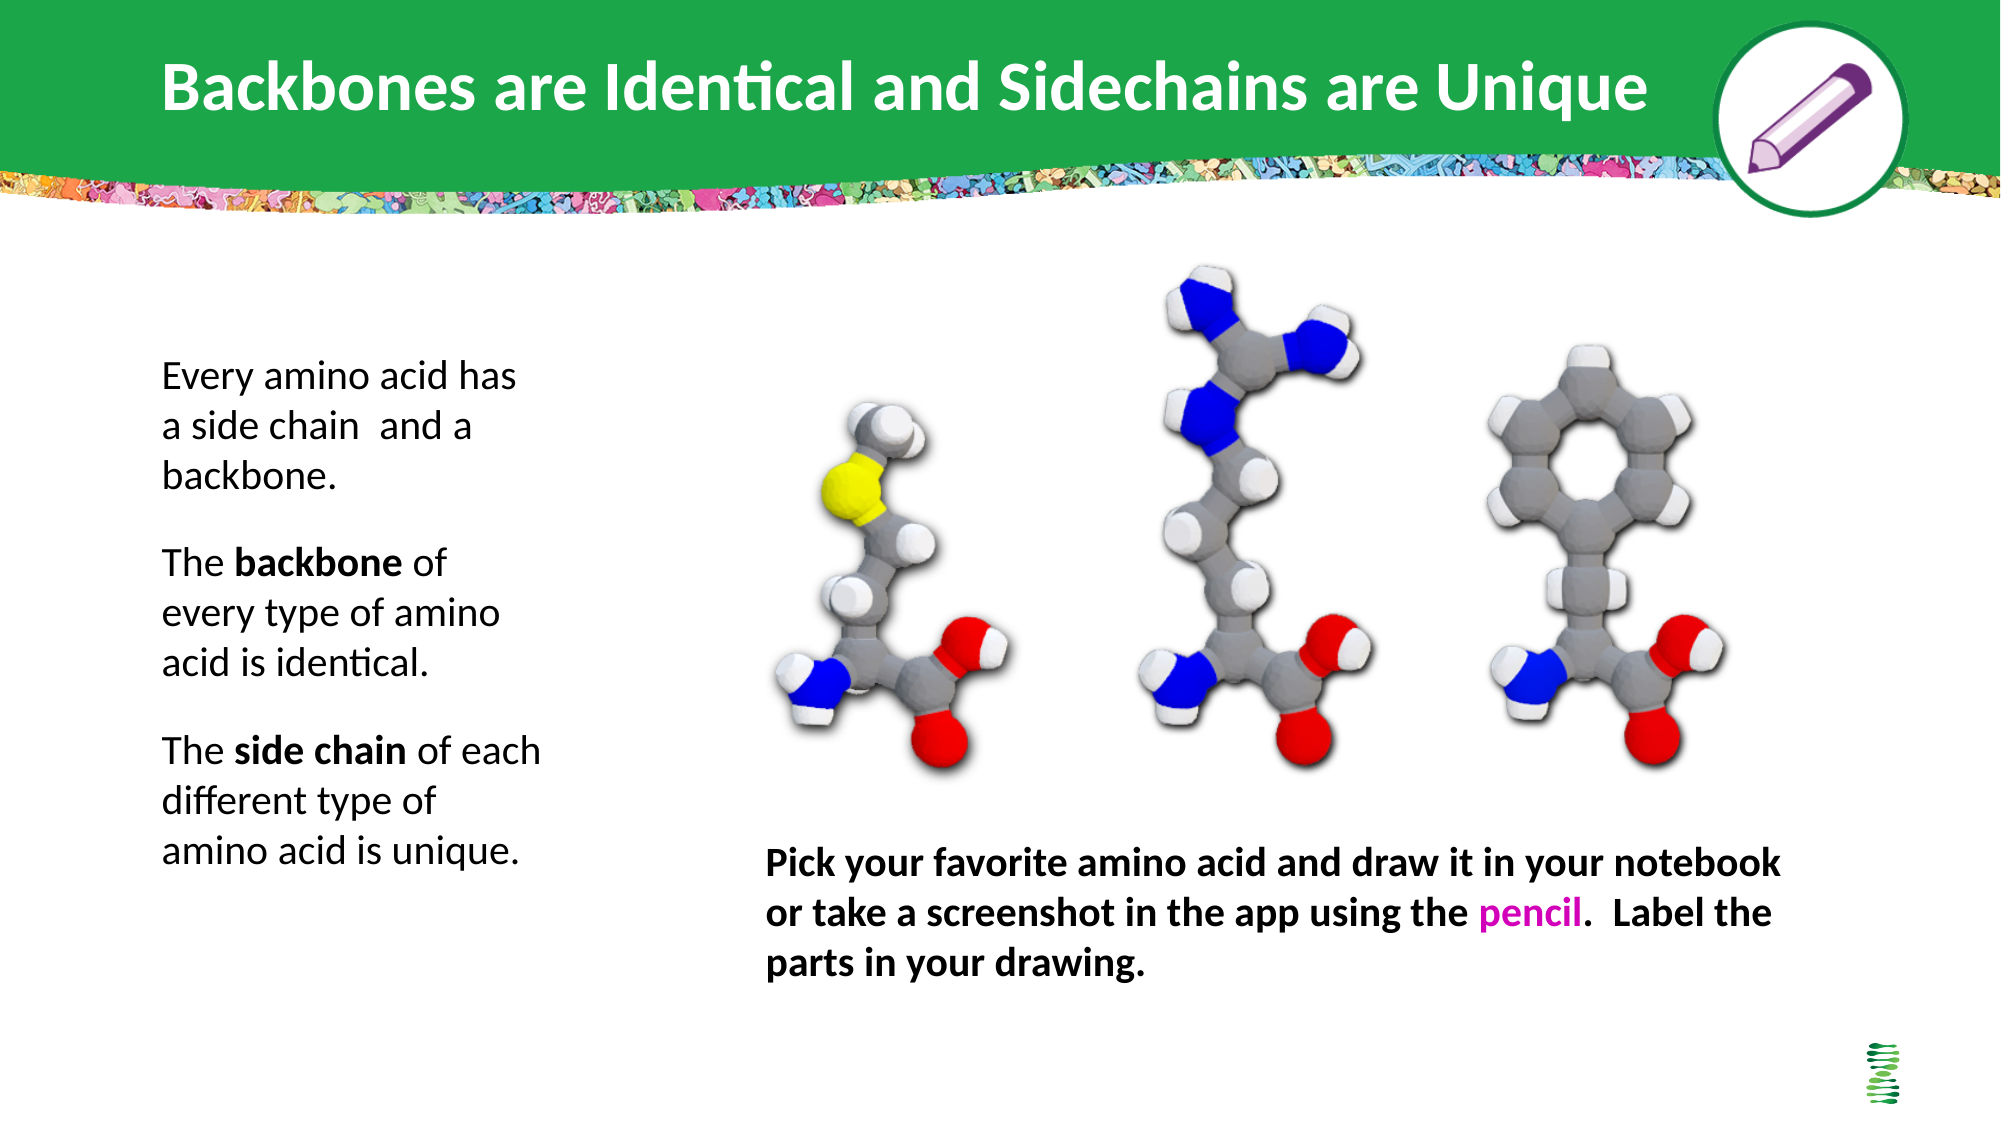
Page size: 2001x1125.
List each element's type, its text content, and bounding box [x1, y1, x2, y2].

picture [0, 0, 2001, 1125]
text_box Pick your favorite amino acid and draw it in your notebook or take a screenshot in the app using the pencil. Label the parts in your drawing. [750, 827, 1809, 993]
text_box Backbones are Identical and Sidechains are Unique [146, 0, 2000, 166]
text_box Every amino acid has a side chain and a backbone. The backbone of every type of amino acid is identical. The side chain of each different type of amino acid is unique. [146, 340, 561, 881]
